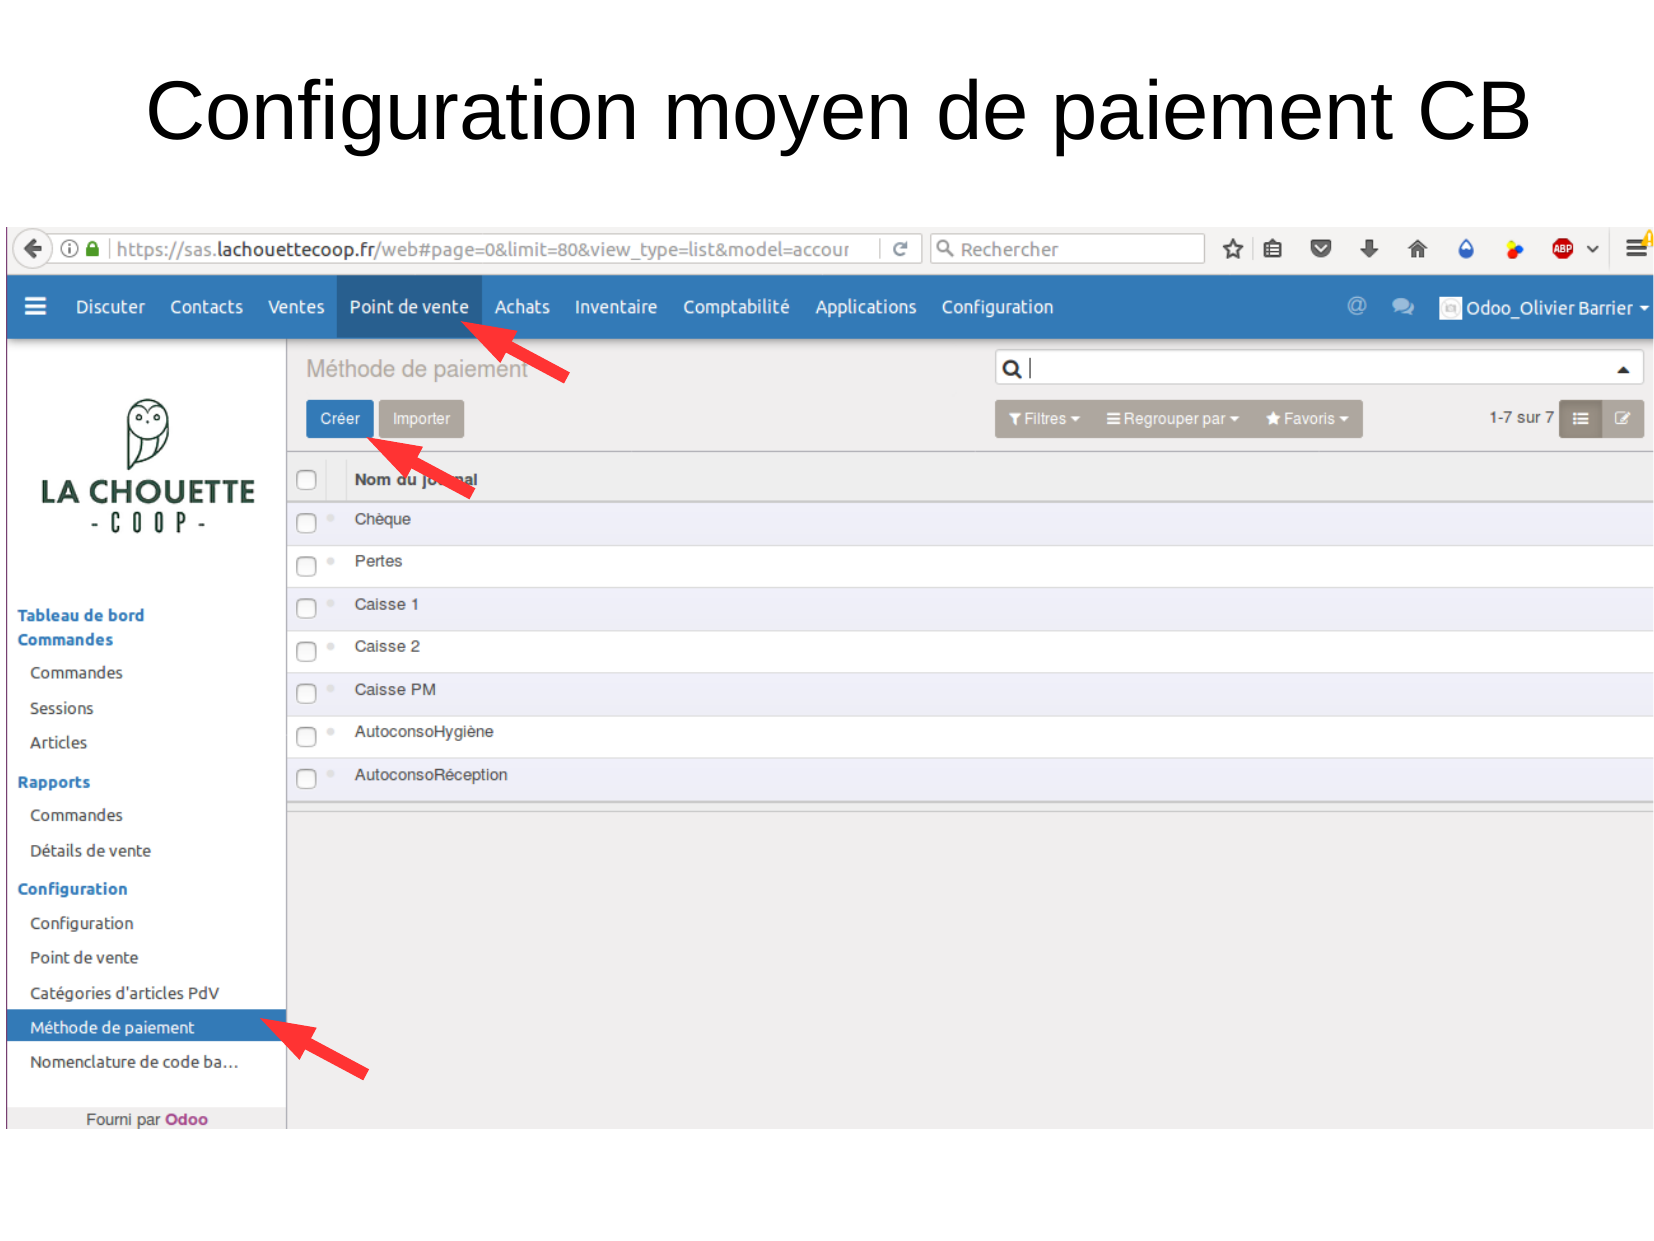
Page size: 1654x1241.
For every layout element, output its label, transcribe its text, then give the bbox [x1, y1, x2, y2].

picture [6, 227, 1654, 1129]
title Configuration moyen de paiement CB [82, 49, 1571, 166]
